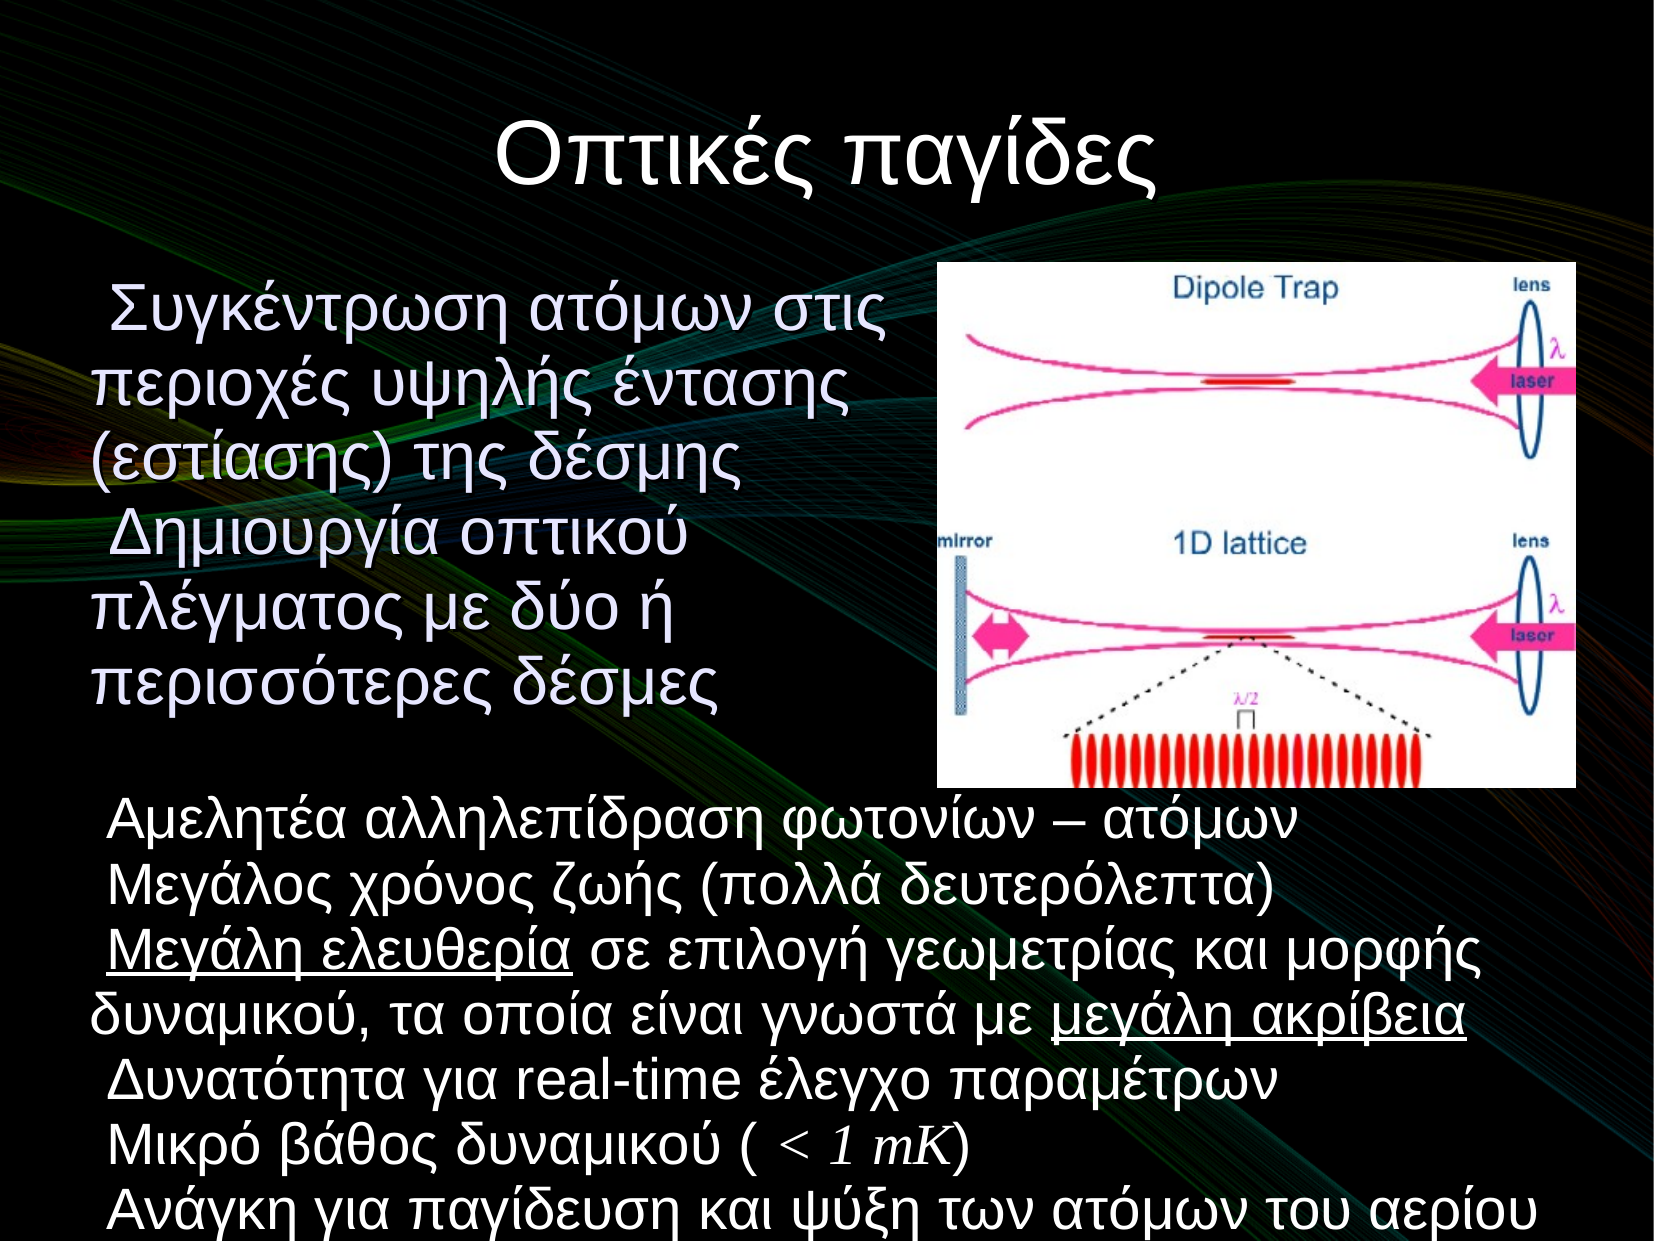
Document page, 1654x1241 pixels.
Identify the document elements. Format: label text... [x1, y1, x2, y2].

title Οπτικές παγίδες [82, 56, 1571, 250]
picture [0, 0, 1654, 1241]
text_box Συγκέντρωση ατόμων στις περιοχές υψηλής έντασης (εστίασης) της δέσμης Δημιουργία οπτικού πλέγματος με δύο ή περισσότερες δέσμες [75, 262, 937, 726]
text_box Αμελητέα αλληλεπίδραση φωτονίων – ατόμων Μεγάλος χρόνος ζωής (πολλά δευτερόλεπτα) Μεγάλη ελευθερία σε επιλογή γεωμετρίας και μορφής δυναμικού, τα οποία είναι γνωστά με μεγάλη ακρίβεια Δυνατότητα για real-time έλεγχο παραμέτρων Μικρό βάθος δυναμικού ( < 1 mK) Ανάγκη για παγίδευση και ψύξη των ατόμων του αερίου [75, 778, 1576, 1241]
